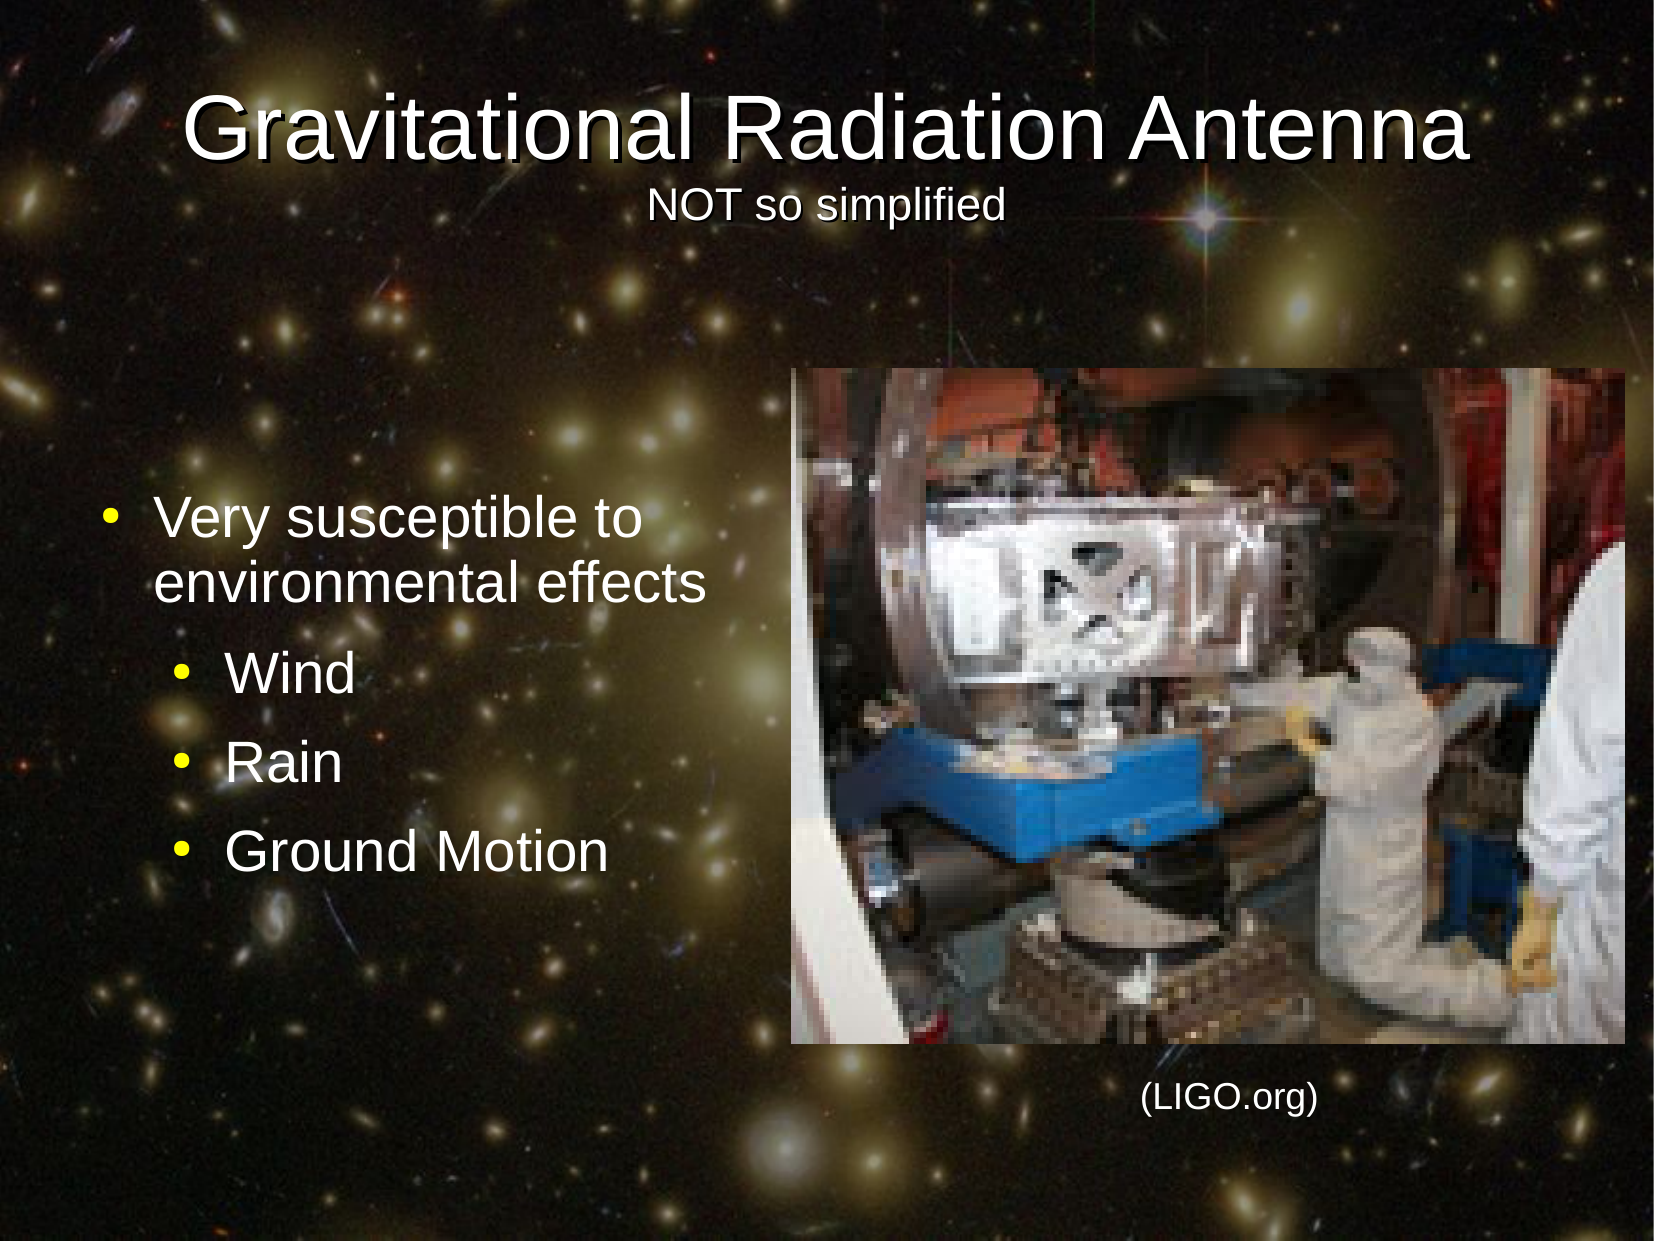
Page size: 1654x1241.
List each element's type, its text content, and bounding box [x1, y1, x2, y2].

picture [0, 0, 1654, 1241]
list Very susceptible to environmental effects Wind Rain Ground Motion [82, 485, 791, 908]
text_box (LIGO.org) [1125, 1068, 1351, 1126]
title Gravitational Radiation Antenna NOT so simplified [82, 49, 1571, 257]
